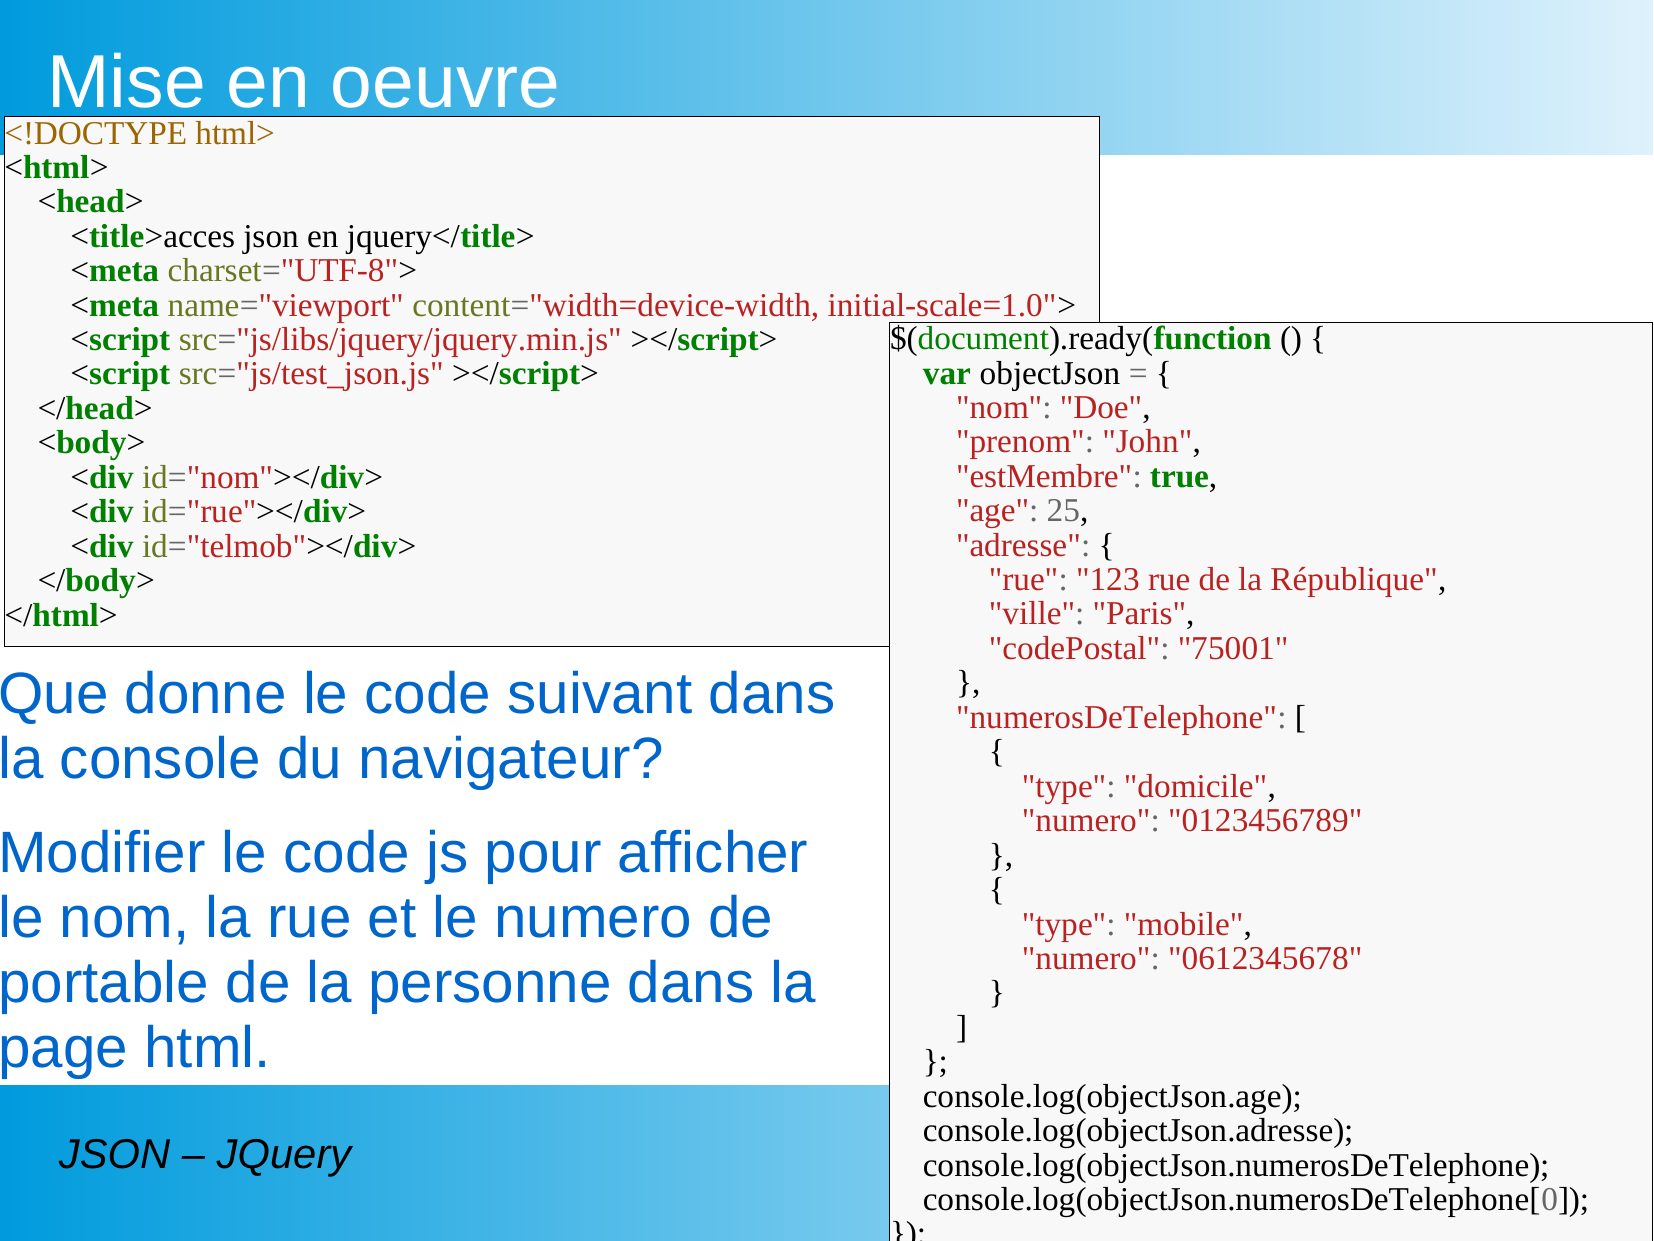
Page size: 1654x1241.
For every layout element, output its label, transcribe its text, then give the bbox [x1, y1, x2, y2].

text_box <!DOCTYPE html> <html> <head> <title>acces json en jquery</title> <meta charset="UTF-8"> <meta name="viewport" content="width=device-width, initial-scale=1.0"> <script src="js/libs/jquery/jquery.min.js" ></script> <script src="js/test_json.js" ></script> </head> <body> <div id="nom"></div> <div id="rue"></div> <div id="telmob"></div> </body> </html> [4, 116, 1100, 647]
text_box $(document).ready(function () { var objectJson = { "nom": "Doe", "prenom": "John", "estMembre": true, "age": 25, "adresse": { "rue": "123 rue de la République", "ville": "Paris", "codePostal": "75001" }, "numerosDeTelephone": [ { "type": "domicile", "numero": "0123456789" }, { "type": "mobile", "numero": "0612345678" } ] }; console.log(objectJson.age); console.log(objectJson.adresse); console.log(objectJson.numerosDeTelephone); console.log(objectJson.numerosDeTelephone[0]); }); [889, 322, 1653, 1241]
title Mise en oeuvre [47, 28, 1536, 134]
list Que donne le code suivant dans la console du navigateur? Modifier le code js pour afficher le nom, la rue et le numero de portable de la personne dans la page html. [0, 660, 871, 1052]
picture [137, 1086, 142, 1240]
